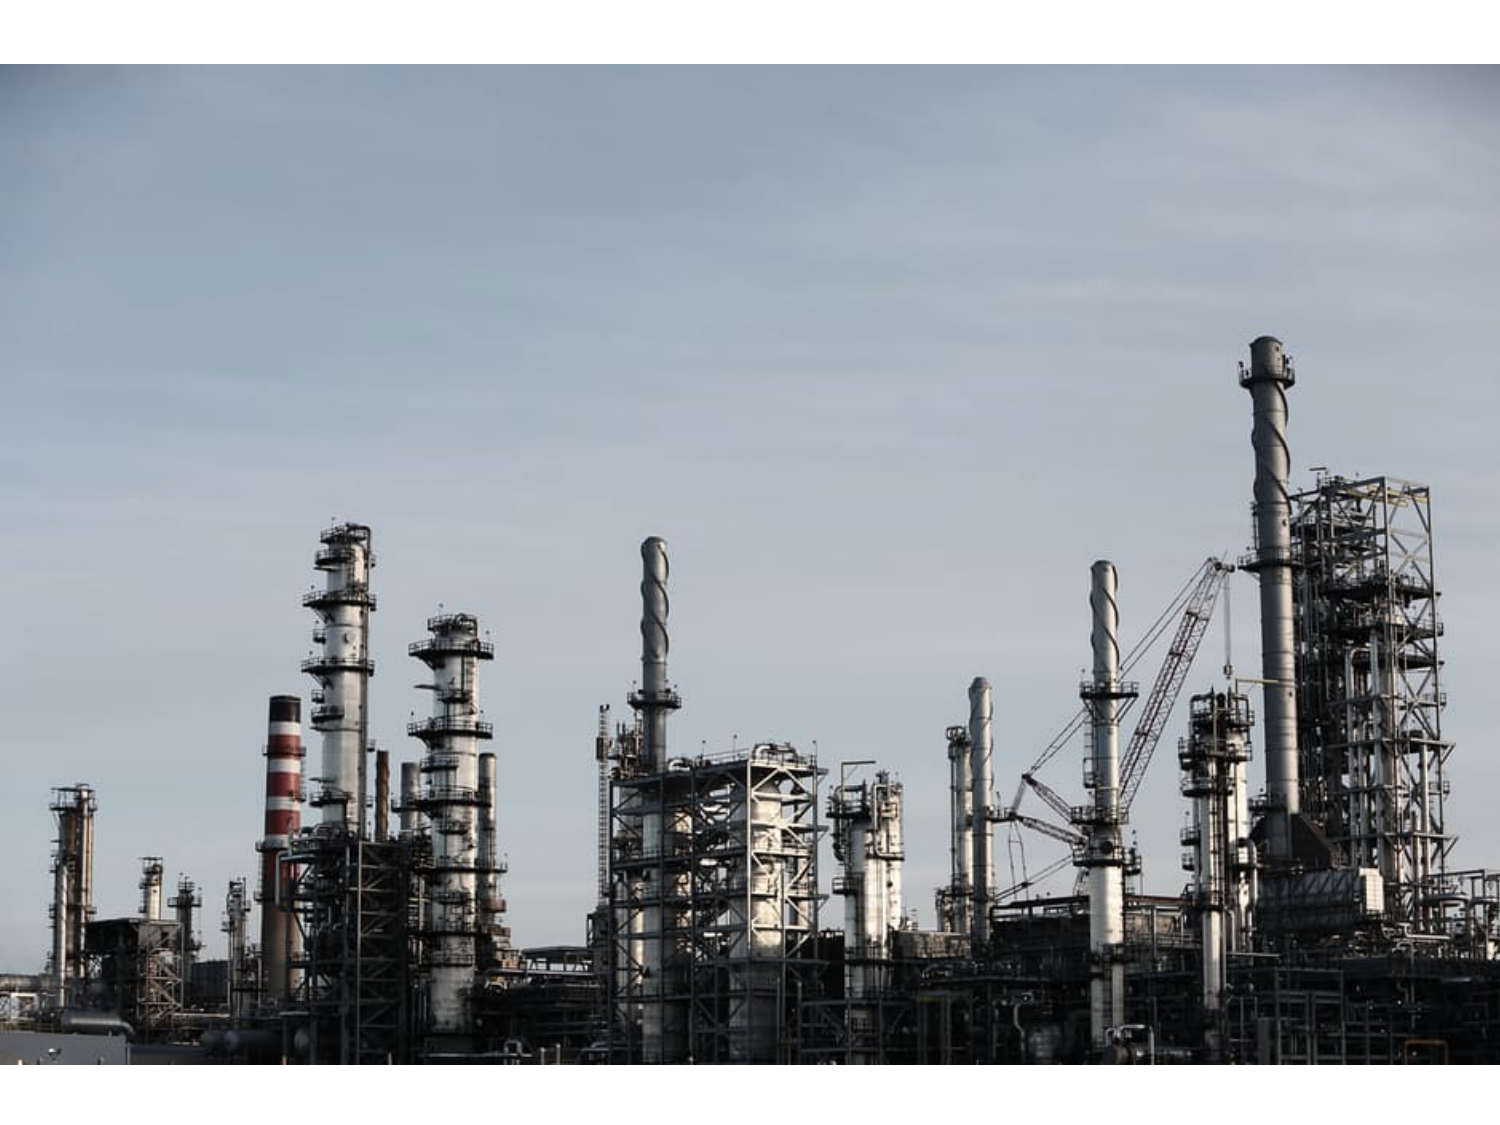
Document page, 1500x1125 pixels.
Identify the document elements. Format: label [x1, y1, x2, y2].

picture [0, 64, 1500, 1066]
